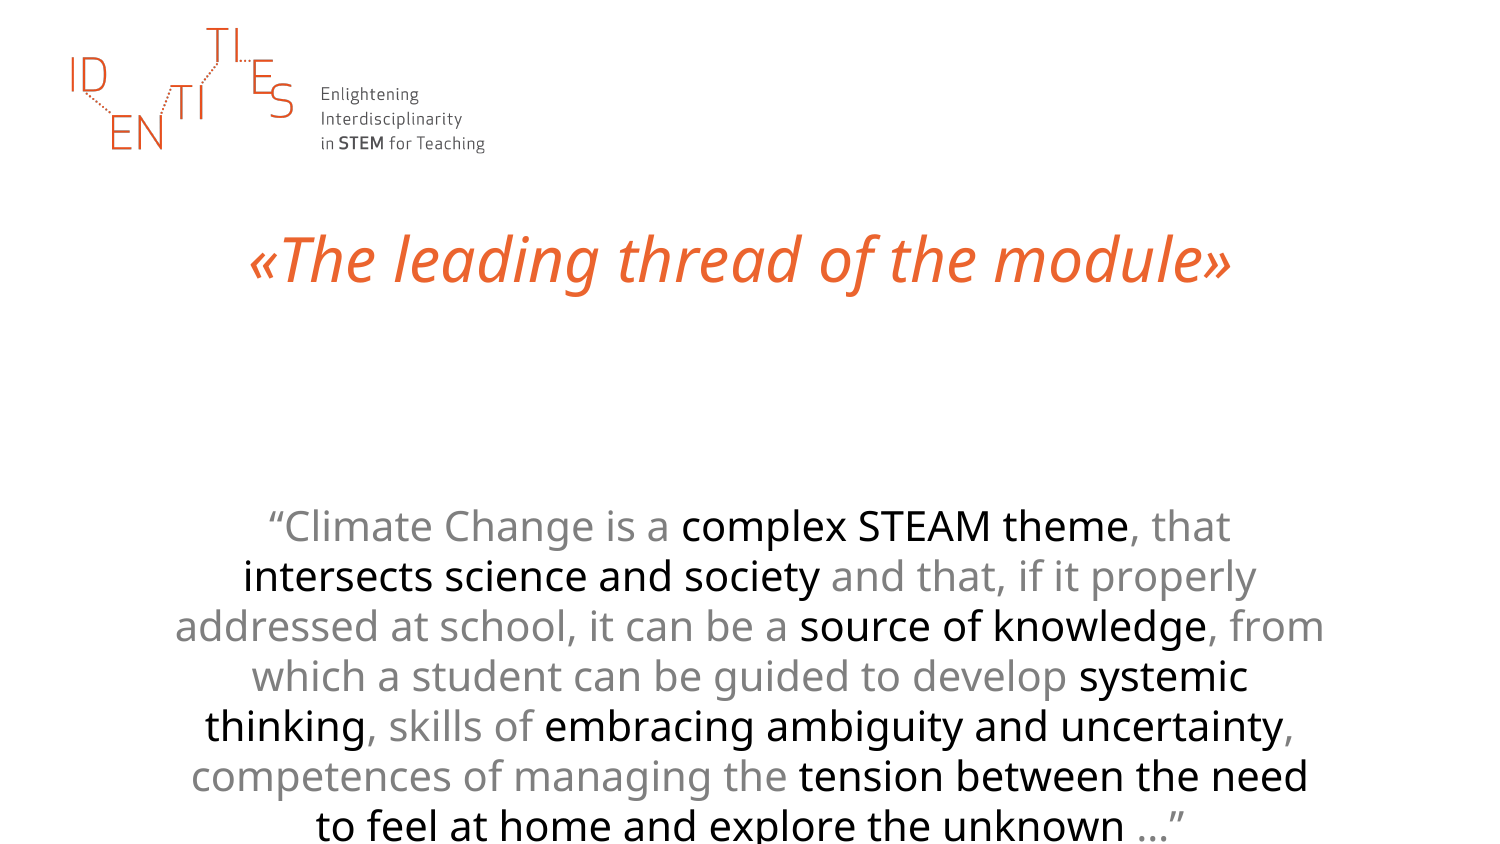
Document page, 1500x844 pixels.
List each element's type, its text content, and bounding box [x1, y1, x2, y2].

picture [71, 24, 485, 157]
title “Climate Change is a complex STEAM theme, that intersects science and society and that, if it properly addressed at school, it can be a source of knowledge, from which a student can be guided to develop systemic thinking, skills of embracing ambiguity and uncertainty, competences of managing the tension between the need to feel at home and explore the unknown …” [156, 492, 1344, 600]
text_box «The leading thread of the module» [137, 200, 1363, 316]
